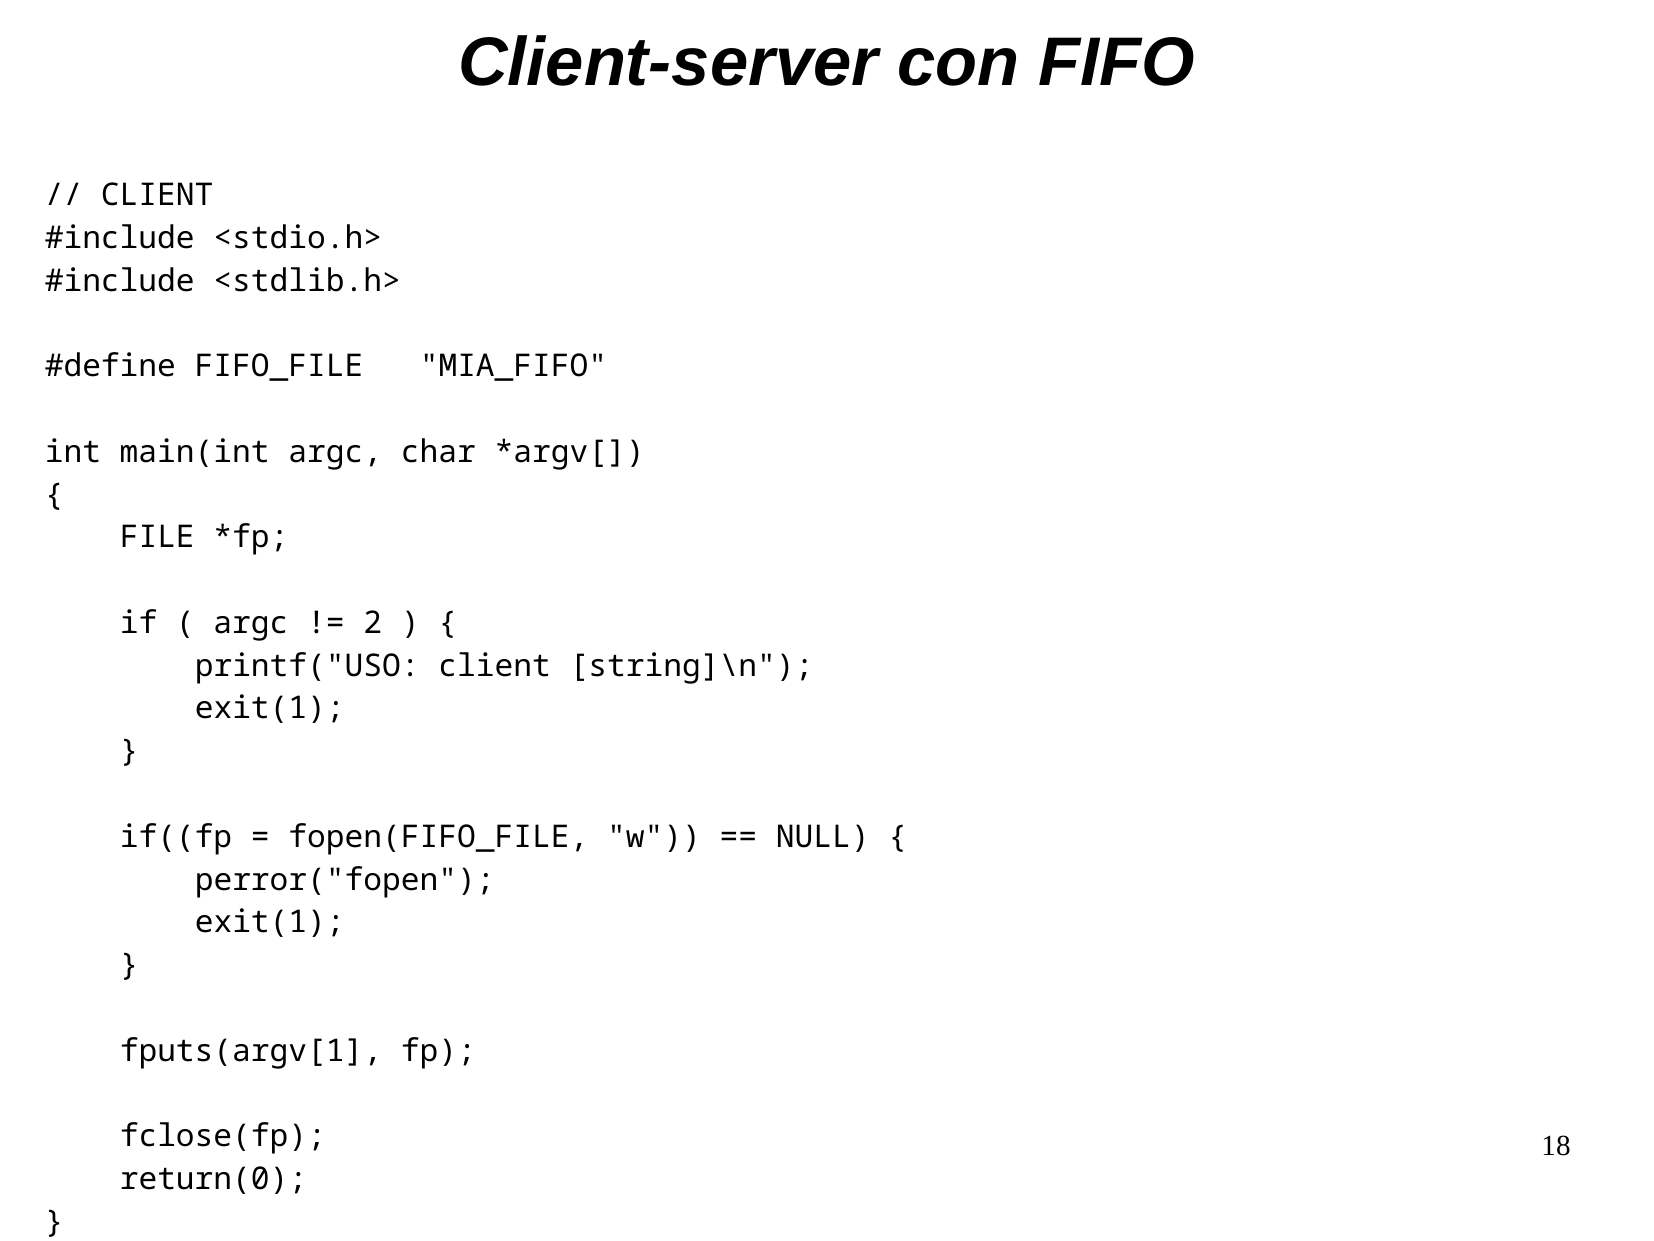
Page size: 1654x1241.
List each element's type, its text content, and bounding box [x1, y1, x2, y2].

title Client-server con FIFO [82, 8, 1571, 208]
text_box // CLIENT #include <stdio.h> #include <stdlib.h> #define FIFO_FILE "MIA_FIFO" int main(int argc, char *argv[]) { FILE *fp; if ( argc != 2 ) { printf("USO: client [string]\n"); exit(1); } if((fp = fopen(FIFO_FILE, "w")) == NULL) { perror("fopen"); exit(1); } fputs(argv[1], fp); fclose(fp); return(0); } [30, 165, 1486, 1129]
